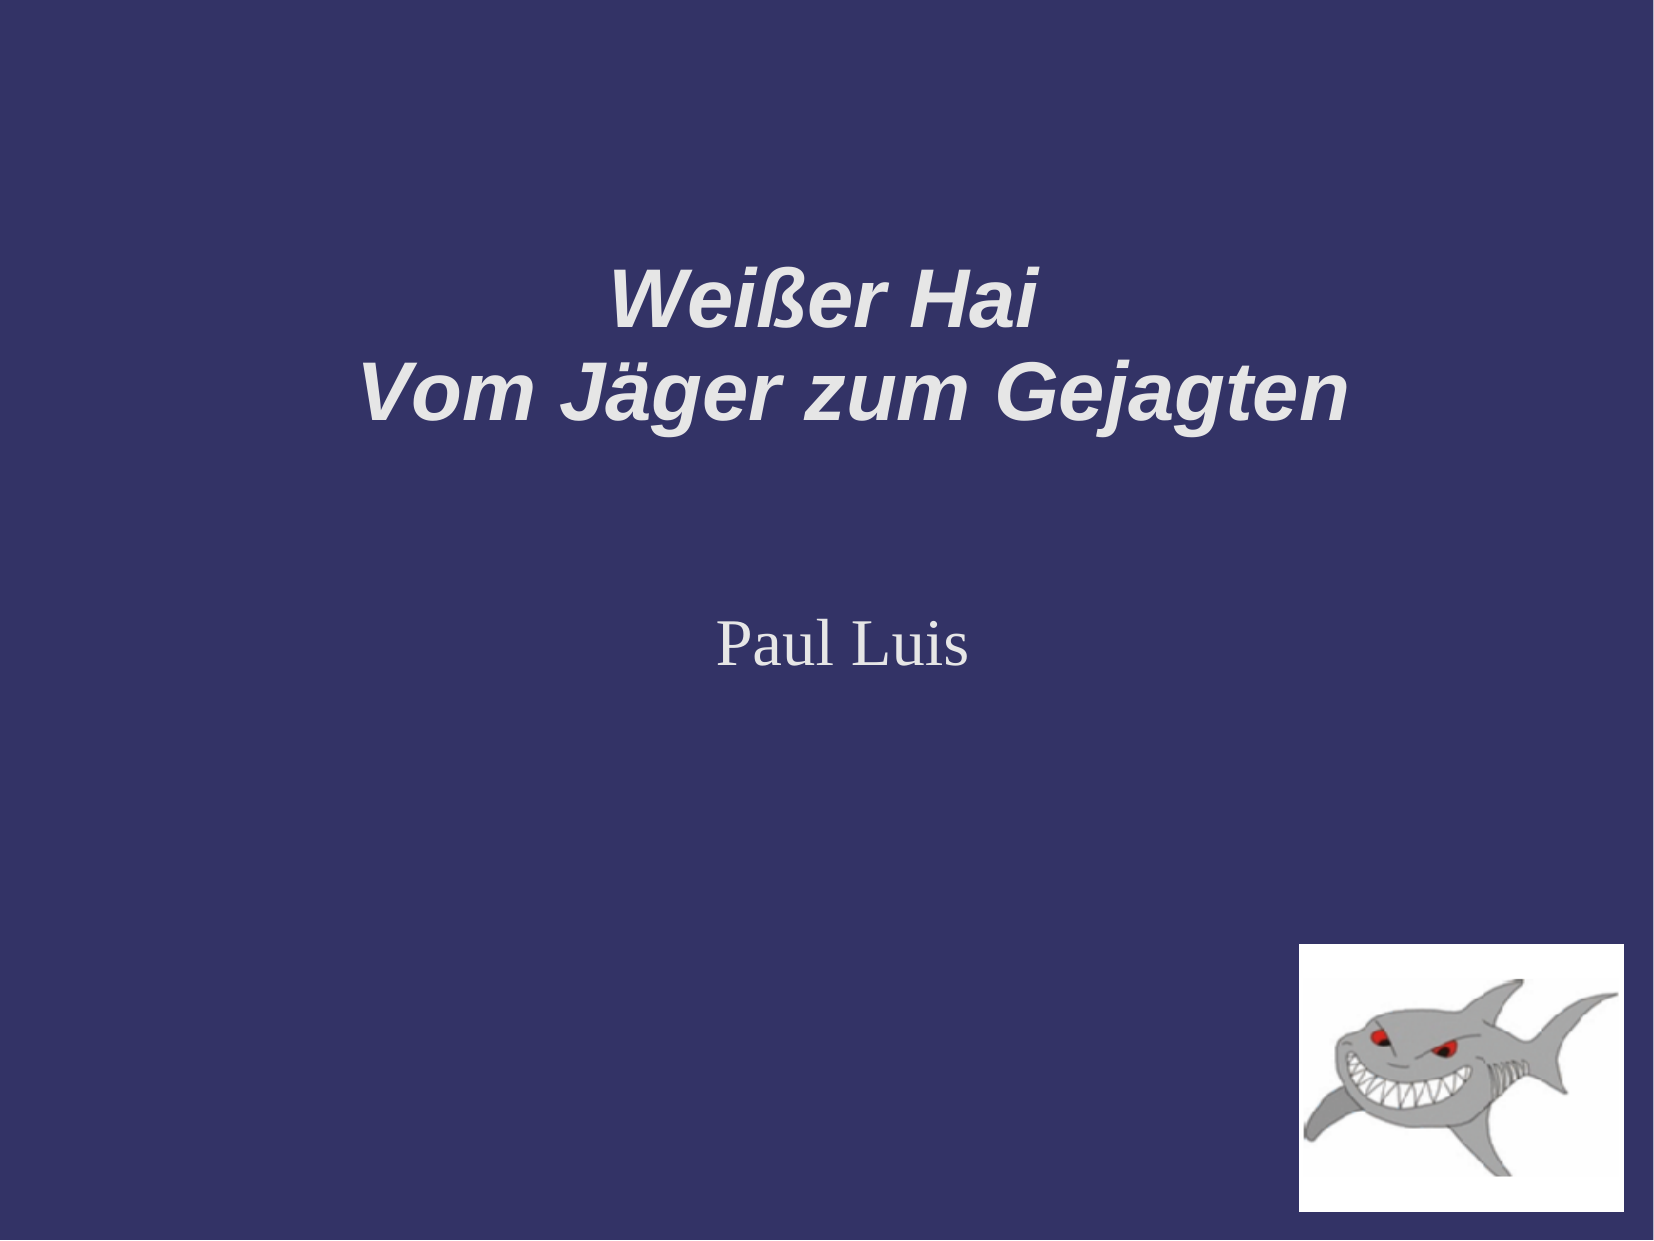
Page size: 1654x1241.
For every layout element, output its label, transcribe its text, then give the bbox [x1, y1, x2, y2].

title Weißer Hai Vom Jäger zum Gejagten [117, 242, 1530, 450]
subtitle Paul Luis [129, 289, 1521, 1071]
picture [1299, 944, 1624, 1212]
